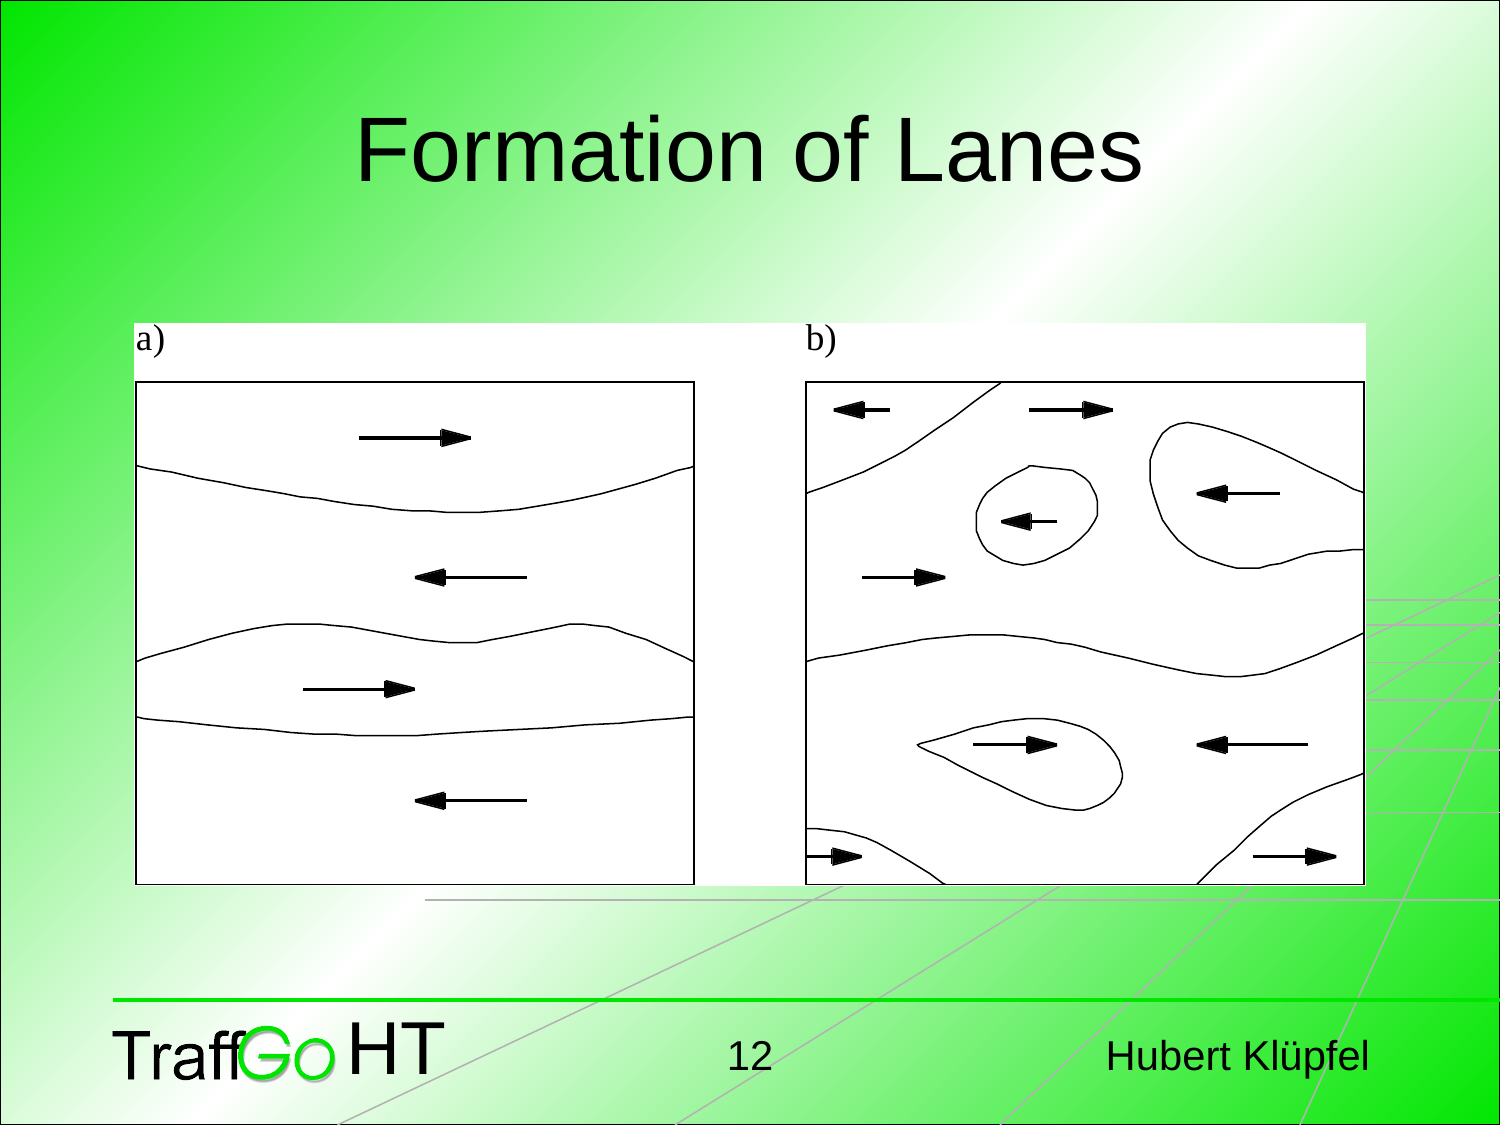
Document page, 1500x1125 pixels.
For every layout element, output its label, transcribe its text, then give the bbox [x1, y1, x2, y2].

picture [112, 1024, 338, 1085]
picture [112, 316, 1388, 908]
title Formation of Lanes [112, 87, 1388, 213]
